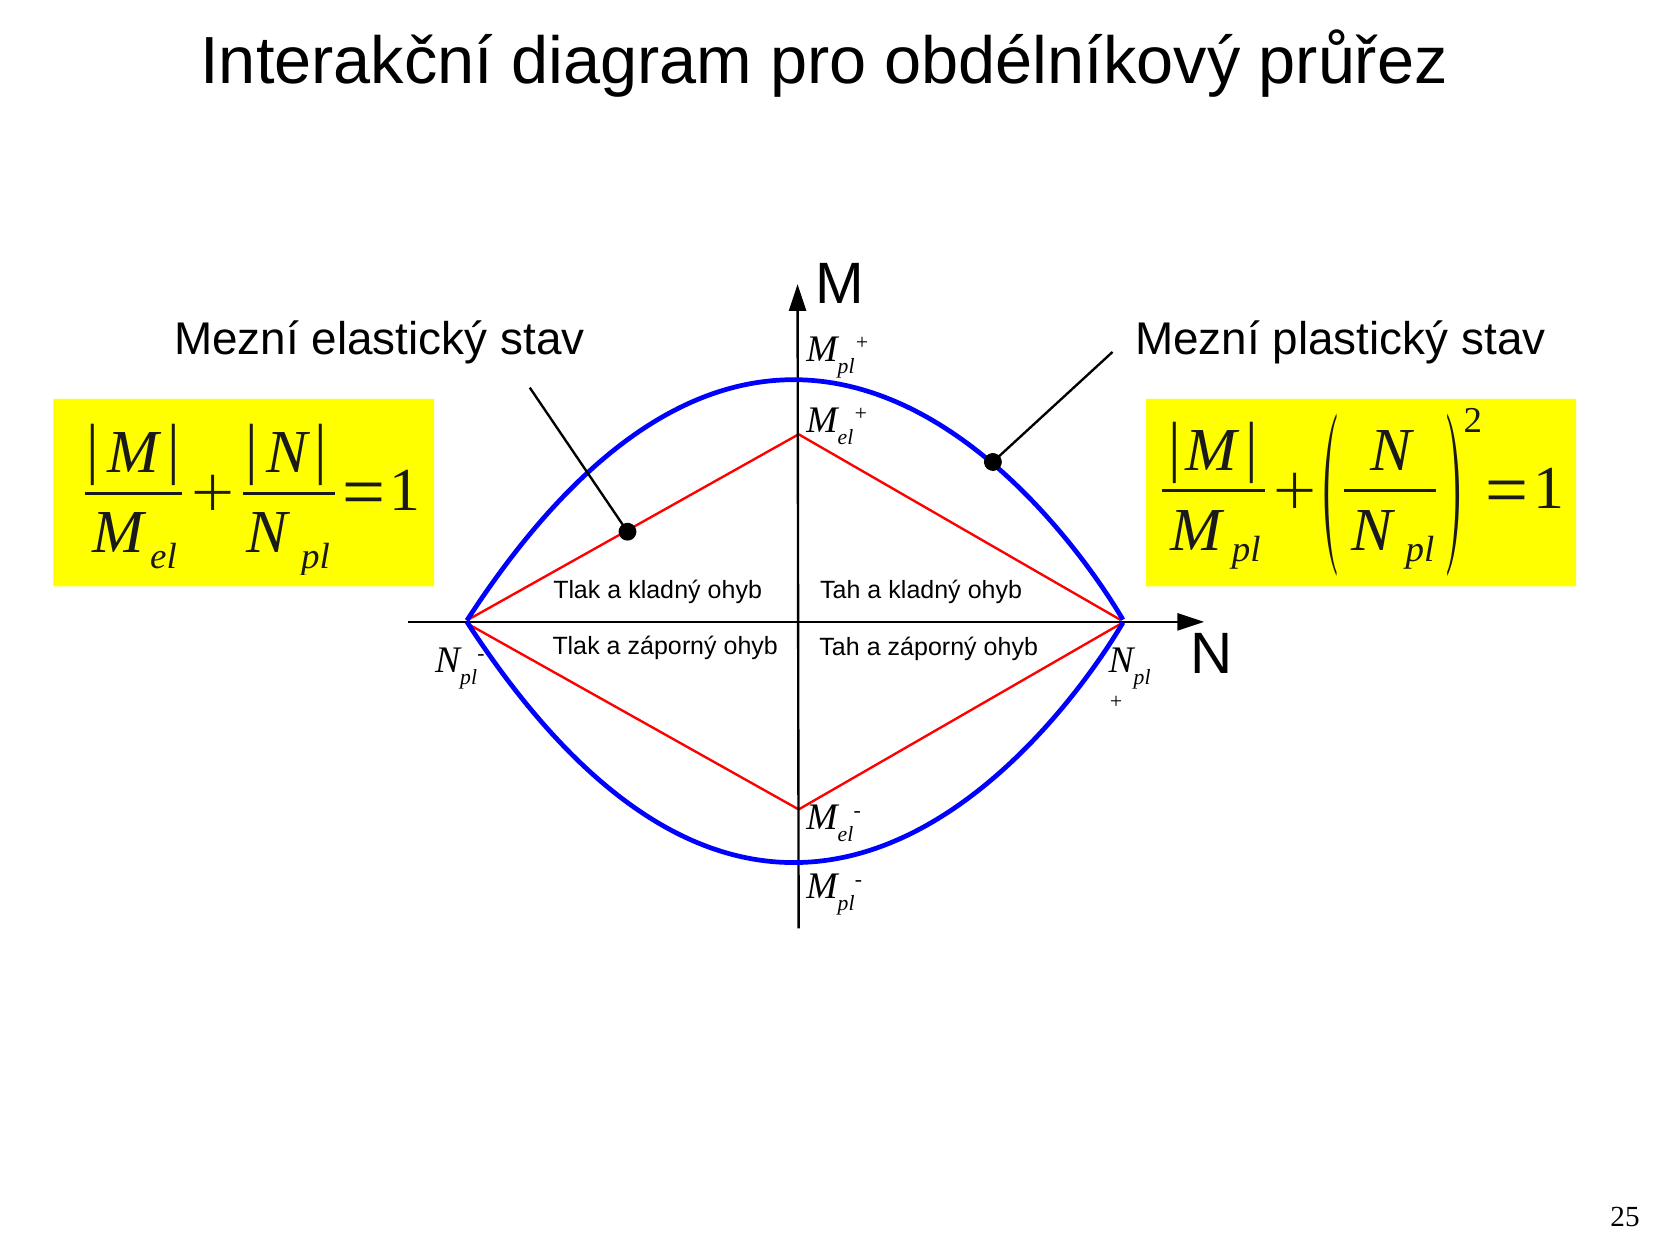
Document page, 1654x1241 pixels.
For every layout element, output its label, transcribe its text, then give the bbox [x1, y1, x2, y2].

text_box Tah a záporný ohyb [804, 625, 1068, 672]
text_box Mpl- [791, 857, 908, 926]
text_box Tlak a kladný ohyb [538, 568, 802, 615]
text_box [53, 398, 435, 587]
text_box Npl- [420, 631, 503, 700]
title Interakční diagram pro obdélníkový průřez [37, 8, 1613, 113]
text_box Tah a kladný ohyb [805, 568, 1069, 615]
text_box Mezní plastický stav [1120, 305, 1654, 378]
text_box Mel+ [791, 391, 908, 468]
text_box Mel- [791, 788, 908, 857]
chart [57, 419, 435, 575]
chart [1135, 401, 1580, 579]
text_box Mpl+ [791, 320, 908, 391]
text_box N [1175, 613, 1251, 702]
text_box Npl+ [1093, 631, 1176, 745]
text_box M [800, 243, 876, 320]
text_box Mezní elastický stav [159, 305, 699, 378]
text_box [1145, 579, 1577, 587]
text_box Tlak a záporný ohyb [537, 624, 801, 671]
